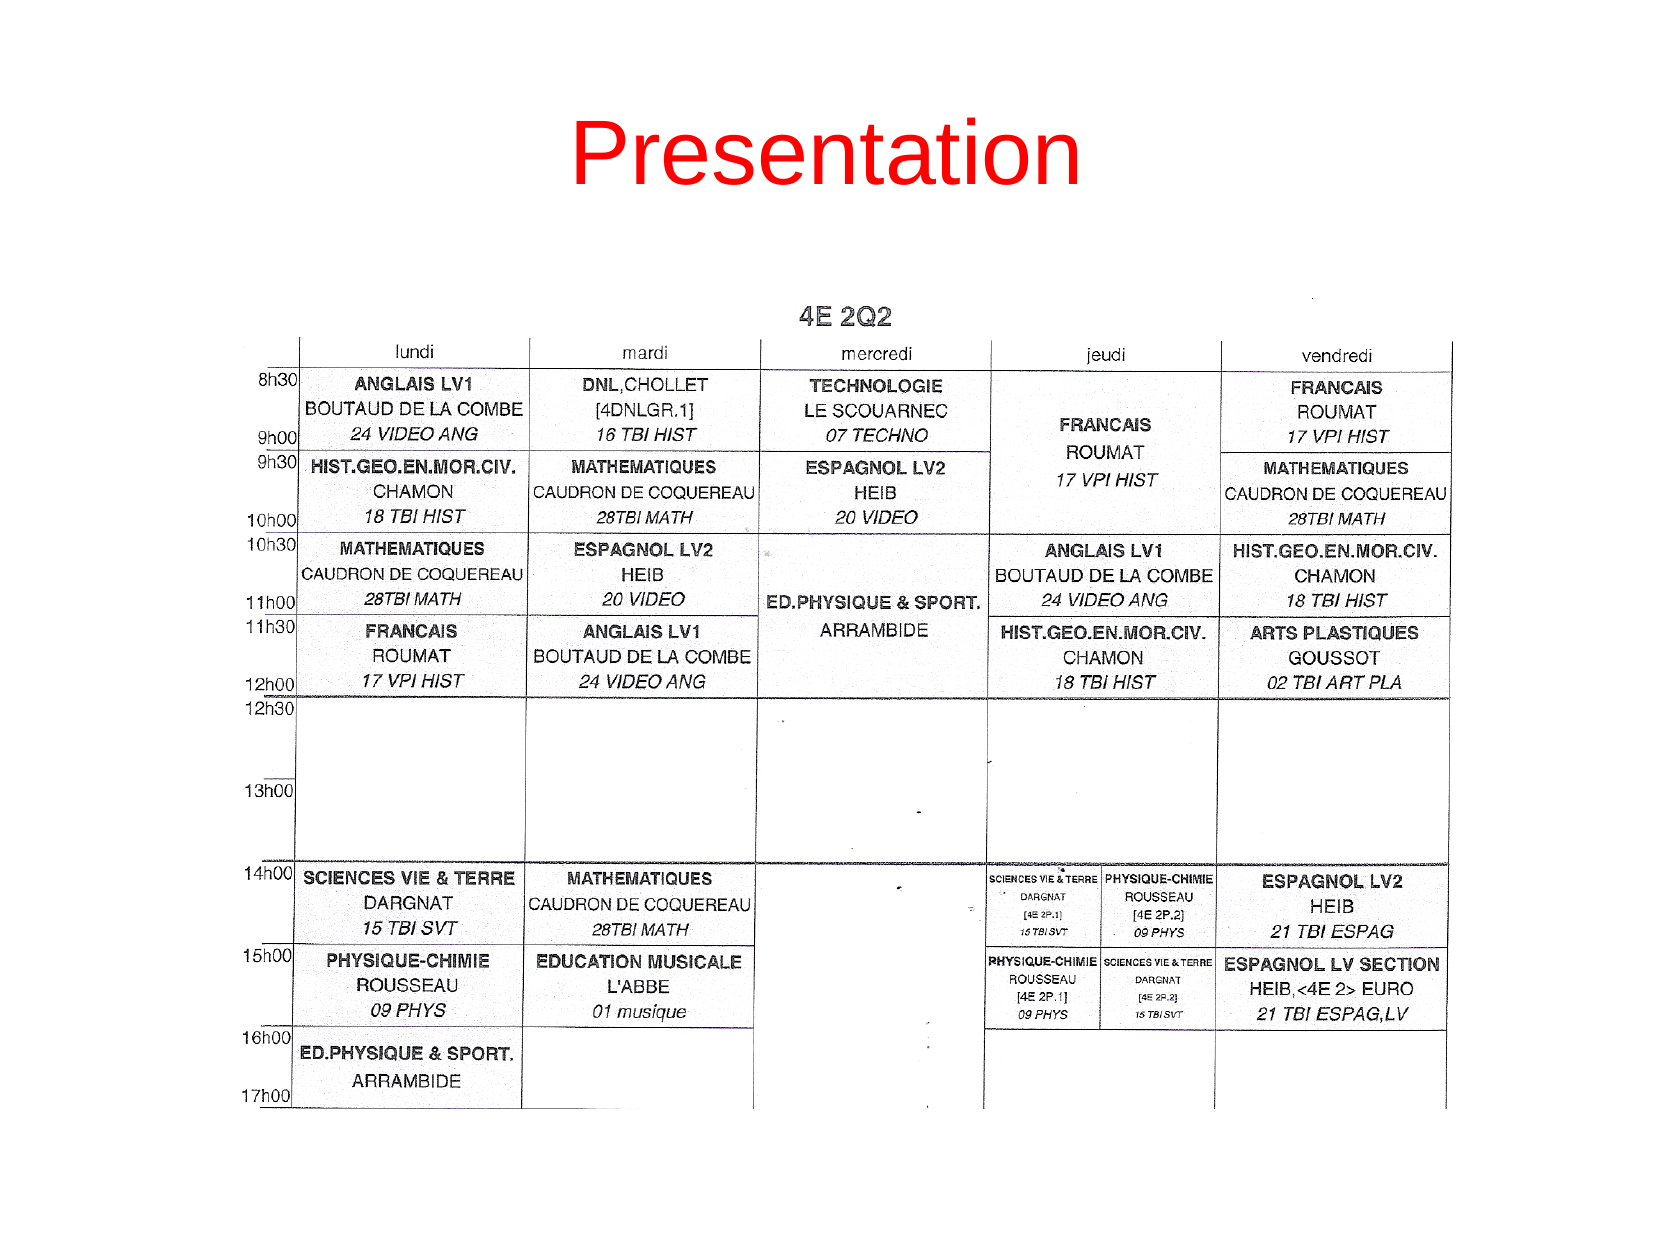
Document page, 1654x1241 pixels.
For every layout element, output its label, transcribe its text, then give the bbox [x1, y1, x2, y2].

title Presentation [82, 49, 1571, 257]
picture [191, 290, 1463, 1109]
